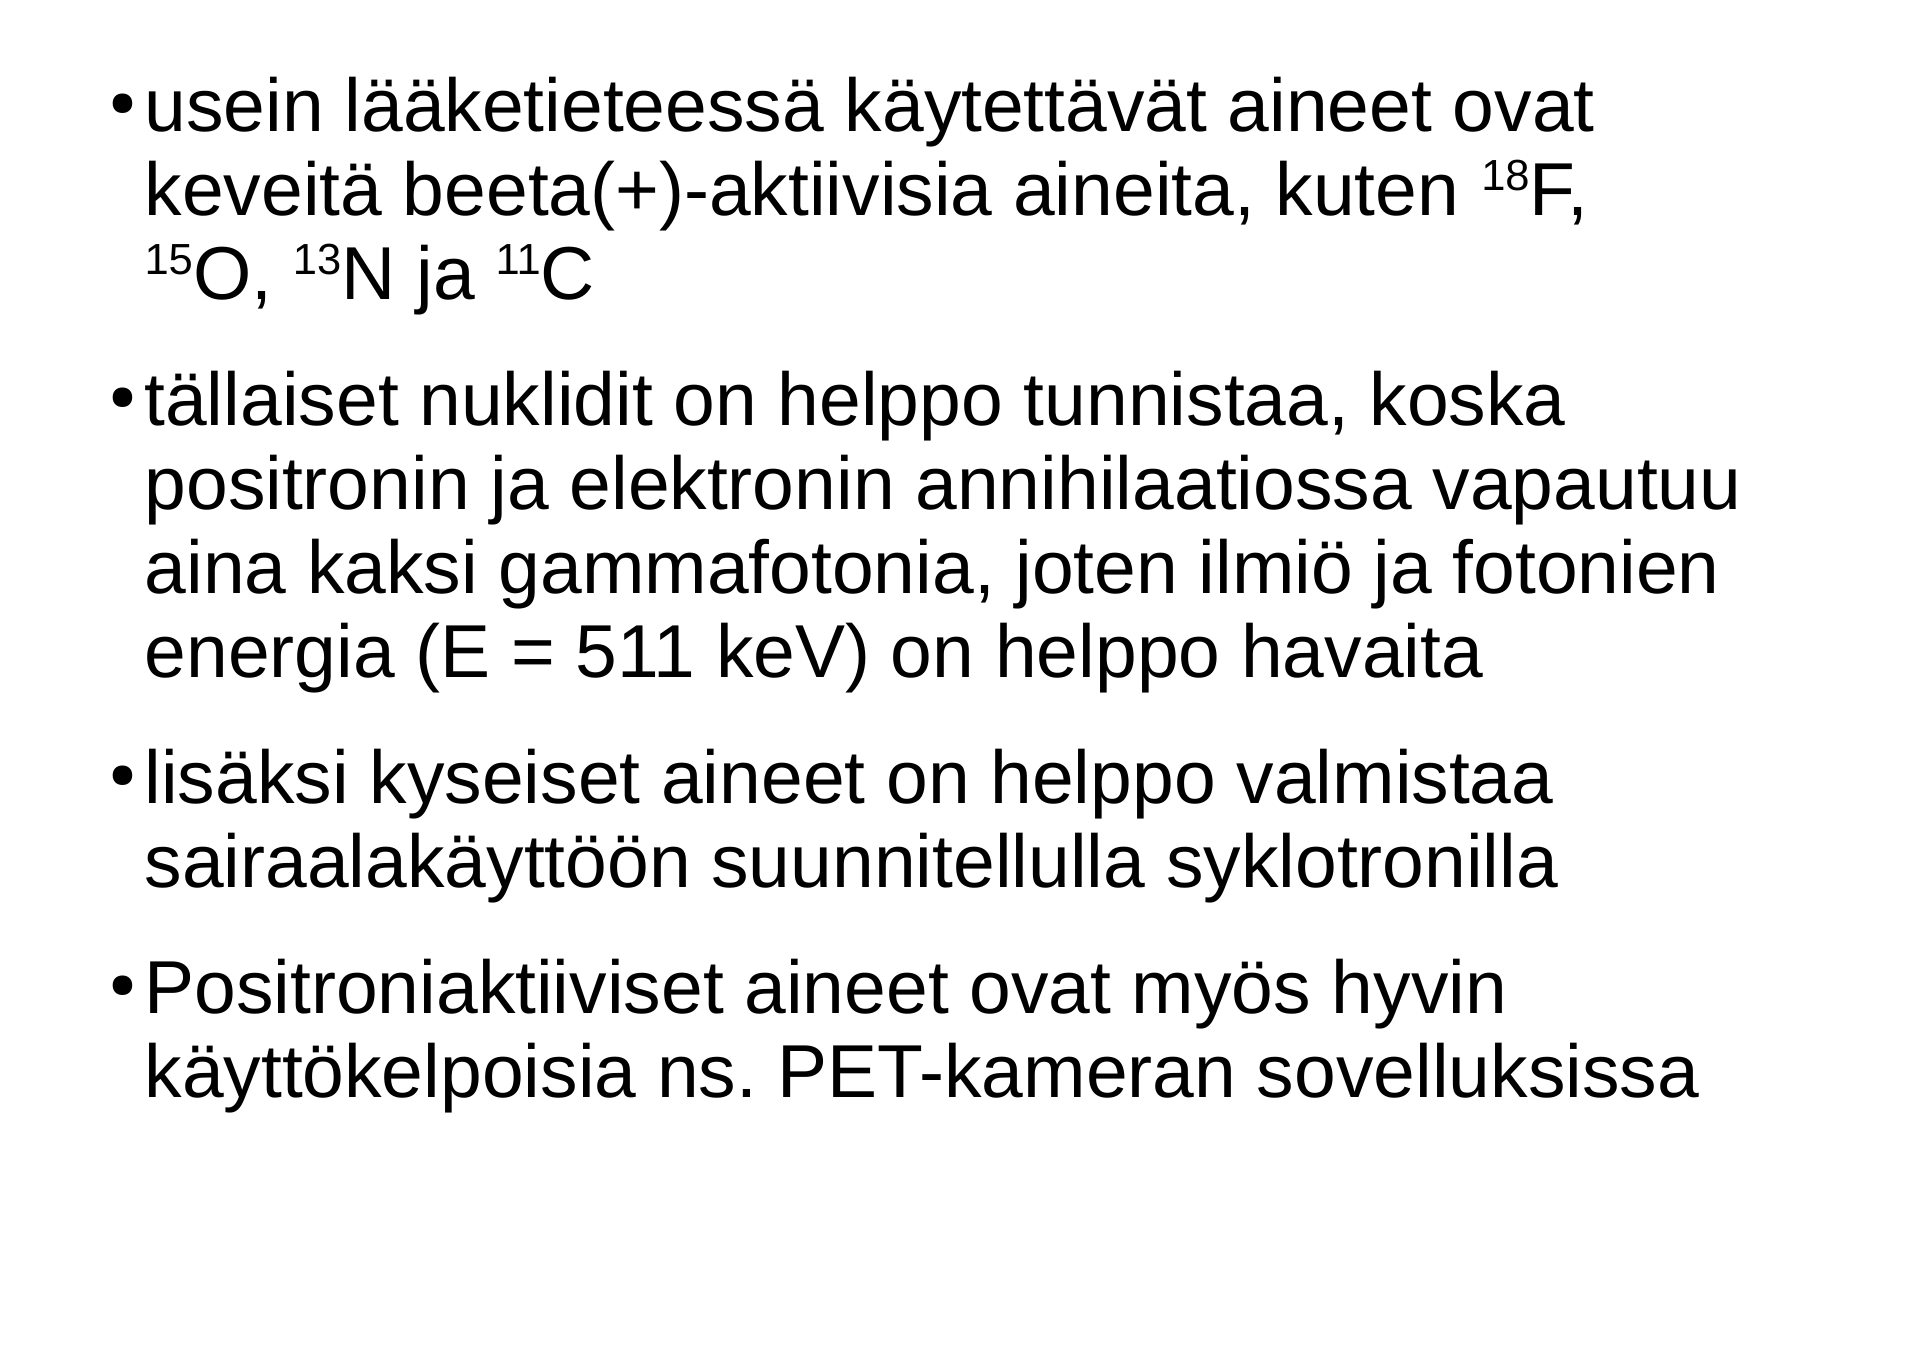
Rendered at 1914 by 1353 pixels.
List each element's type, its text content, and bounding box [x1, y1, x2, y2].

text_box usein lääketieteessä käytettävät aineet ovat keveitä beeta(+)-aktiivisia aineita, kuten 18F, 15O, 13N ja 11C tällaiset nuklidit on helppo tunnistaa, koska positronin ja elektronin annihilaatiossa vapautuu aina kaksi gammafotonia, joten ilmiö ja fotonien energia (E = 511 keV) on helppo havaita lisäksi kyseiset aineet on helppo valmistaa sairaalakäyttöön suunnitellulla syklotronilla Positroniaktiiviset aineet ovat myös hyvin käyttökelpoisia ns. PET-kameran sovelluksissa [94, 56, 1762, 1205]
